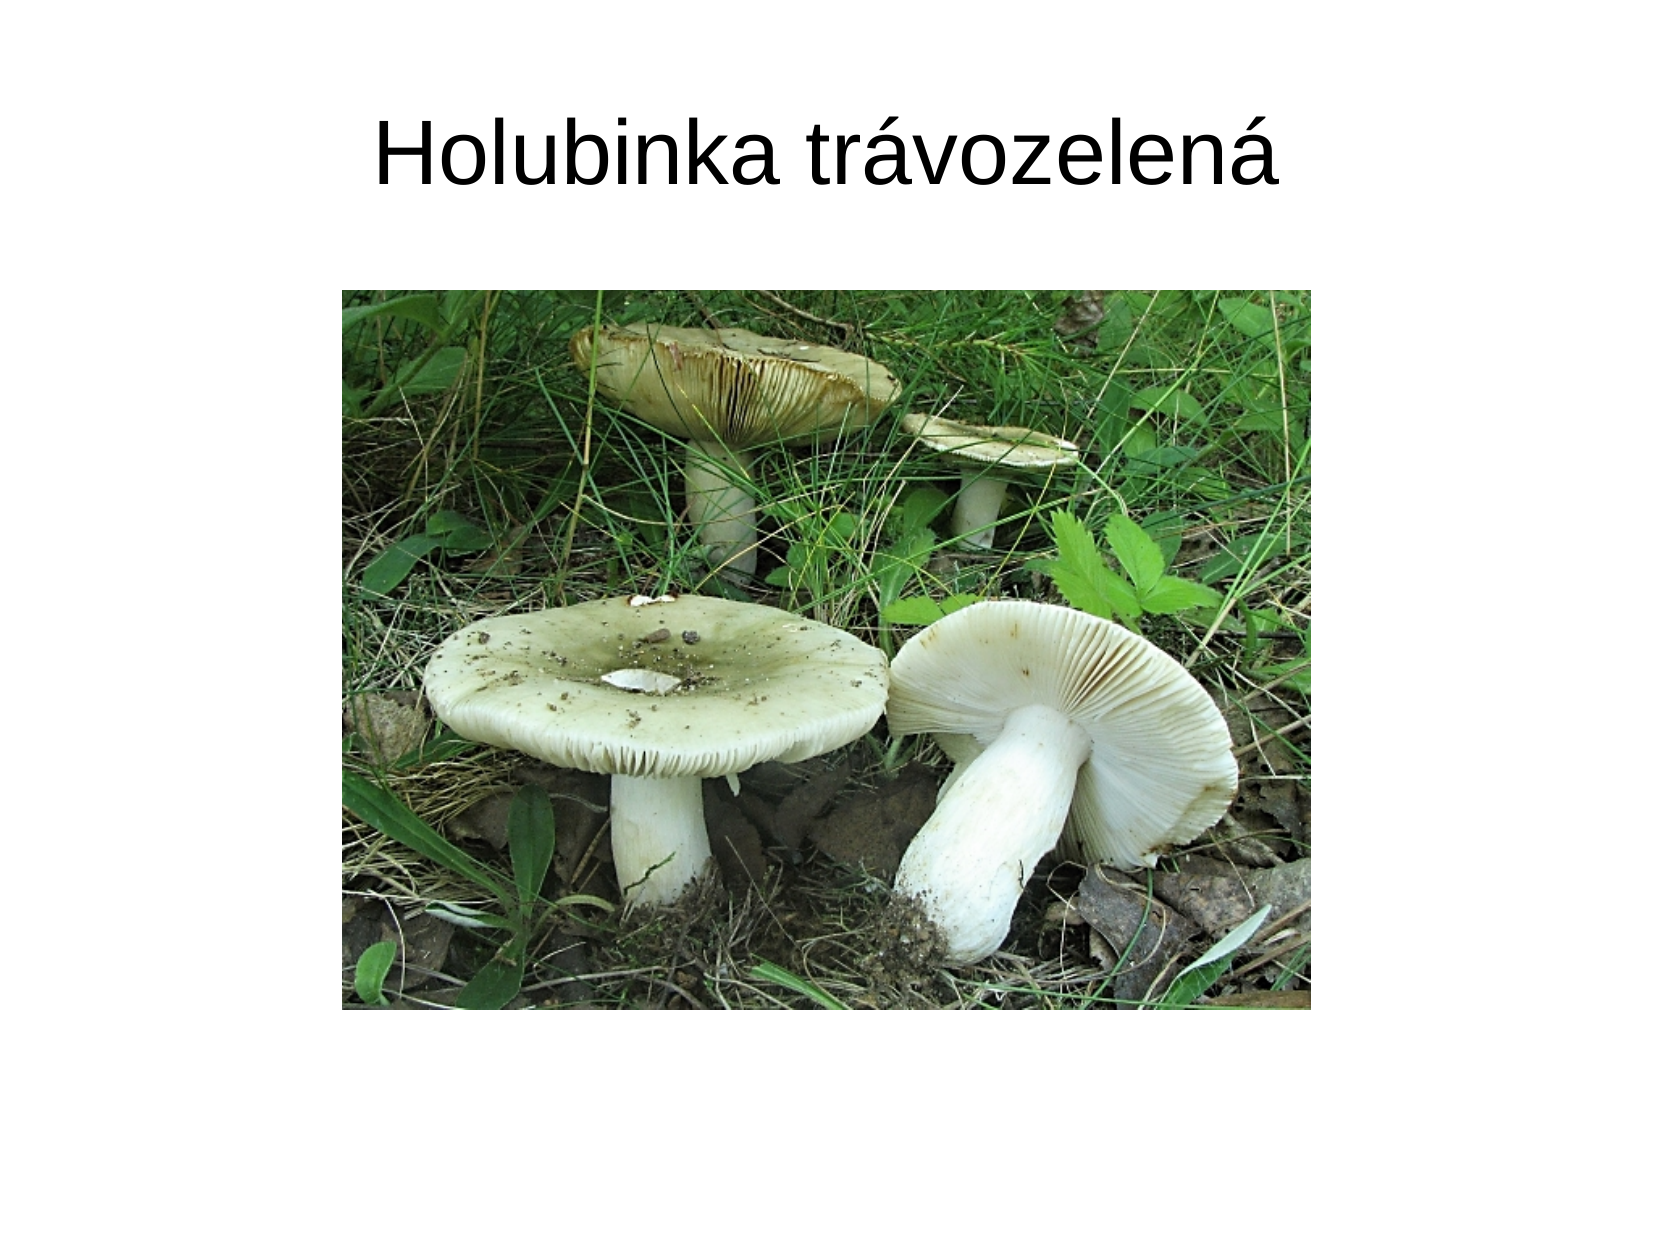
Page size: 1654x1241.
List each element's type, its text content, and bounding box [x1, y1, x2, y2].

title Holubinka trávozelená [82, 49, 1571, 257]
picture [342, 290, 1311, 1010]
